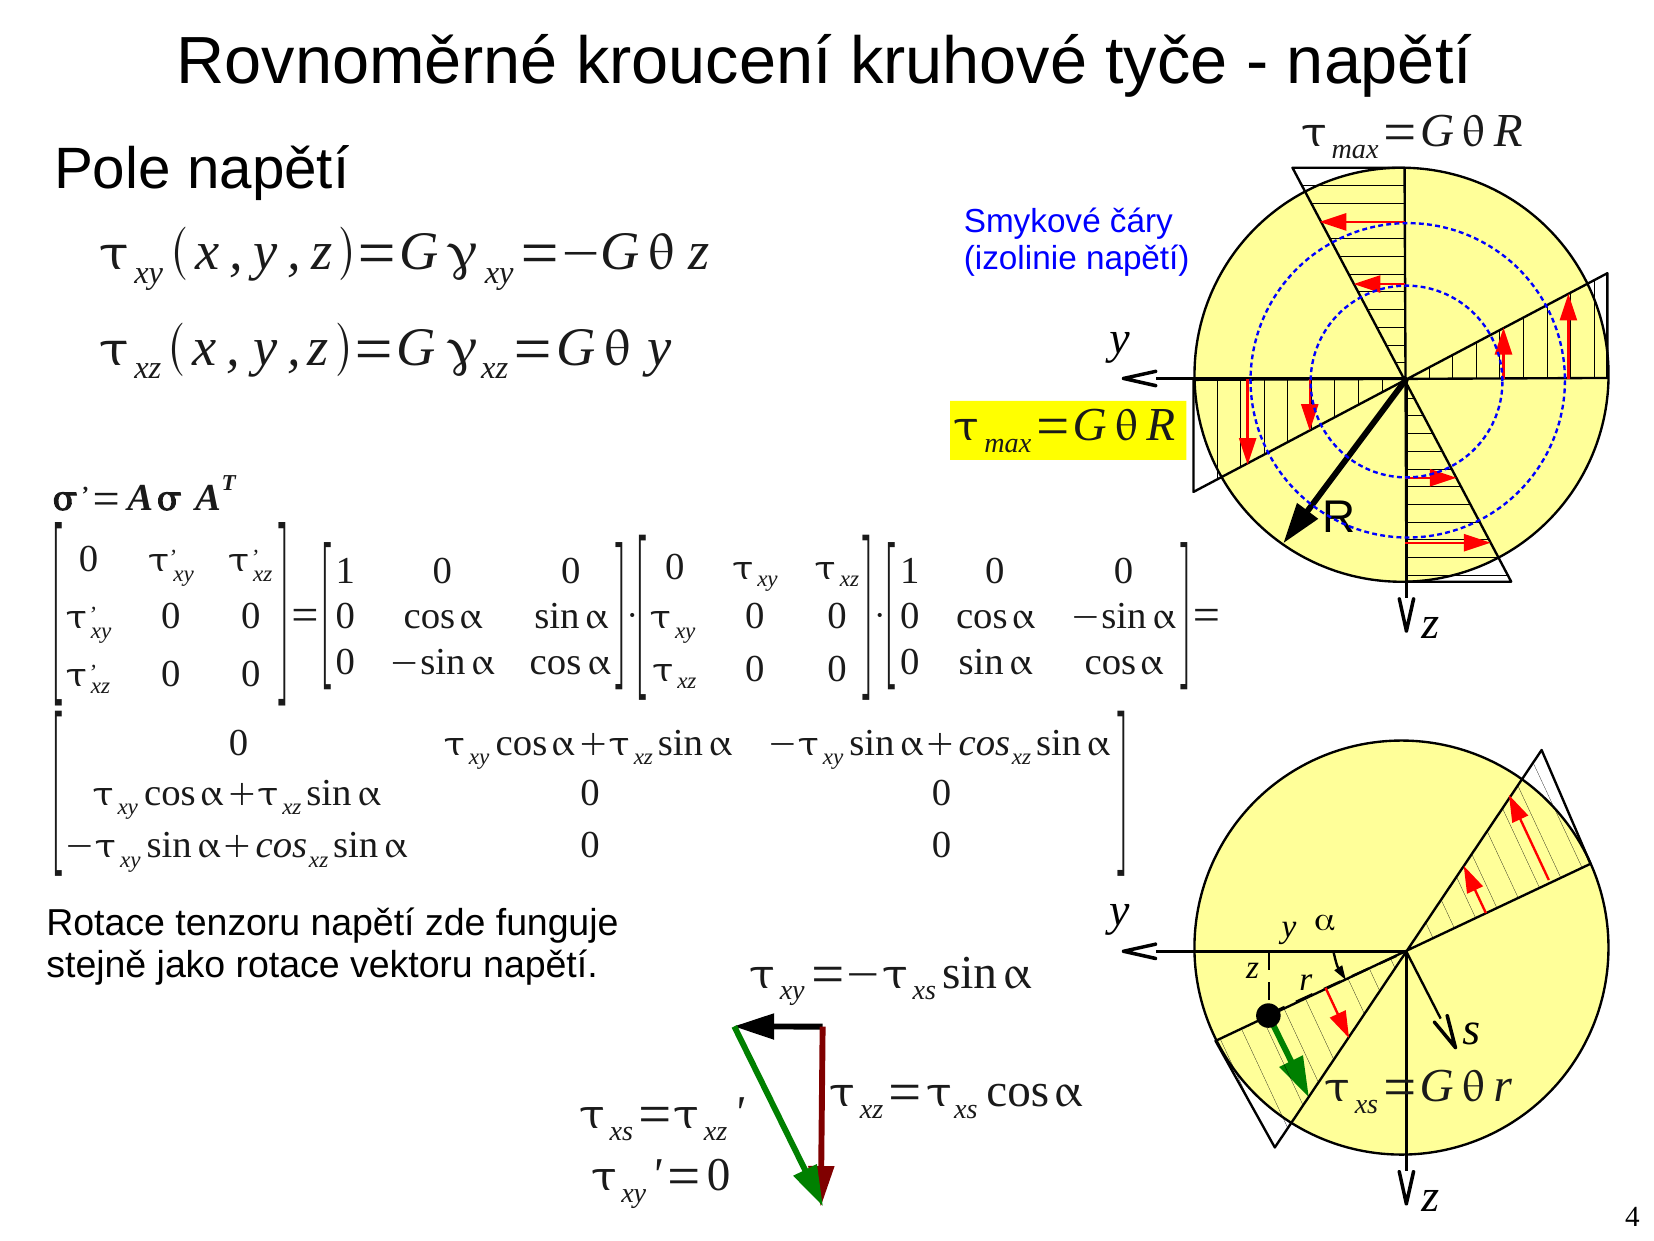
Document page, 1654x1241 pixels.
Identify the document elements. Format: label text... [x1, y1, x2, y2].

chart [37, 471, 1232, 879]
chart [1284, 105, 1534, 165]
text_box y [1266, 900, 1299, 959]
chart [1307, 1060, 1522, 1120]
text_box y [1094, 304, 1150, 390]
chart [79, 222, 722, 386]
chart [937, 399, 1187, 459]
text_box z [1231, 941, 1287, 1001]
text_box a [1299, 900, 1375, 959]
text_box Pole napětí [39, 128, 790, 217]
chart [812, 1064, 1094, 1124]
text_box s [1447, 996, 1503, 1082]
text_box z [1406, 1163, 1462, 1241]
title Rovnoměrné kroucení kruhové tyče - napětí [37, 8, 1613, 113]
text_box [1193, 167, 1609, 582]
text_box R [1307, 483, 1383, 556]
chart [562, 1087, 756, 1209]
text_box Rotace tenzoru napětí zde funguje stejně jako rotace vektoru napětí. [31, 894, 638, 1013]
text_box y [1094, 879, 1150, 963]
text_box [1194, 740, 1609, 1155]
text_box z [1406, 590, 1462, 676]
text_box Smykové čáry (izolinie napětí) [949, 194, 1212, 293]
chart [732, 946, 1044, 1006]
text_box r [1284, 959, 1341, 1008]
